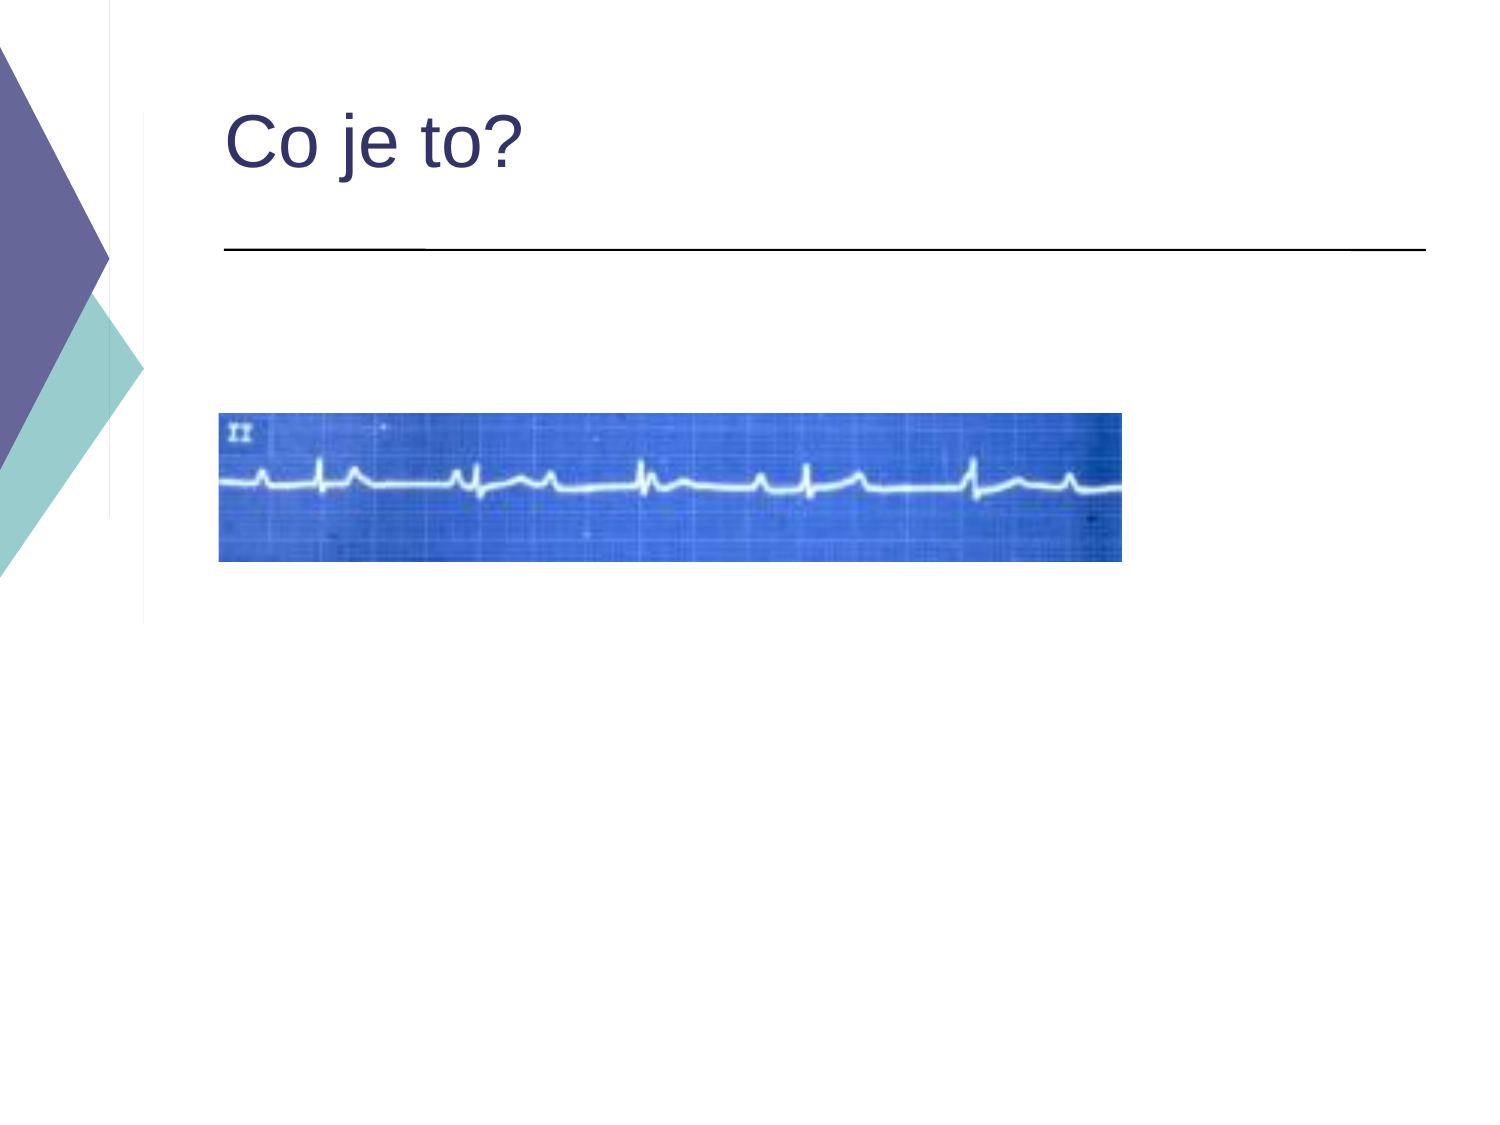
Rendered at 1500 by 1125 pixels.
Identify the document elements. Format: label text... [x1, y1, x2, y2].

picture [218, 413, 1122, 562]
title Co je to? [224, 41, 1425, 237]
